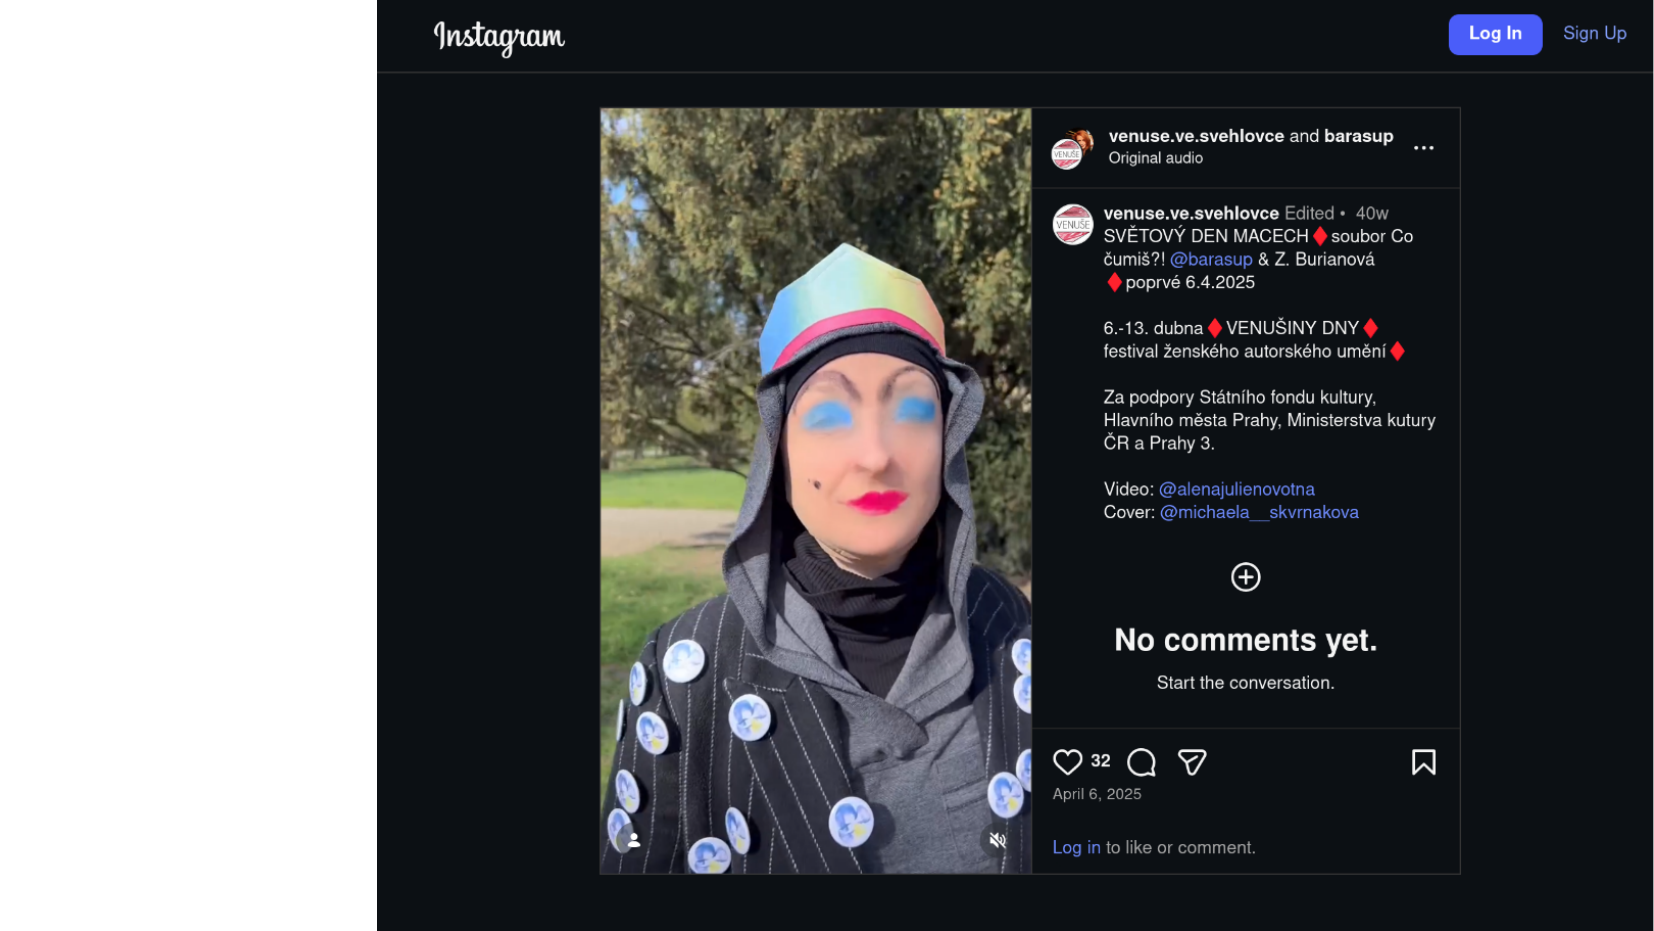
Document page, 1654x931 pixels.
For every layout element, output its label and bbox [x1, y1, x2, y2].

picture [377, 0, 1654, 931]
